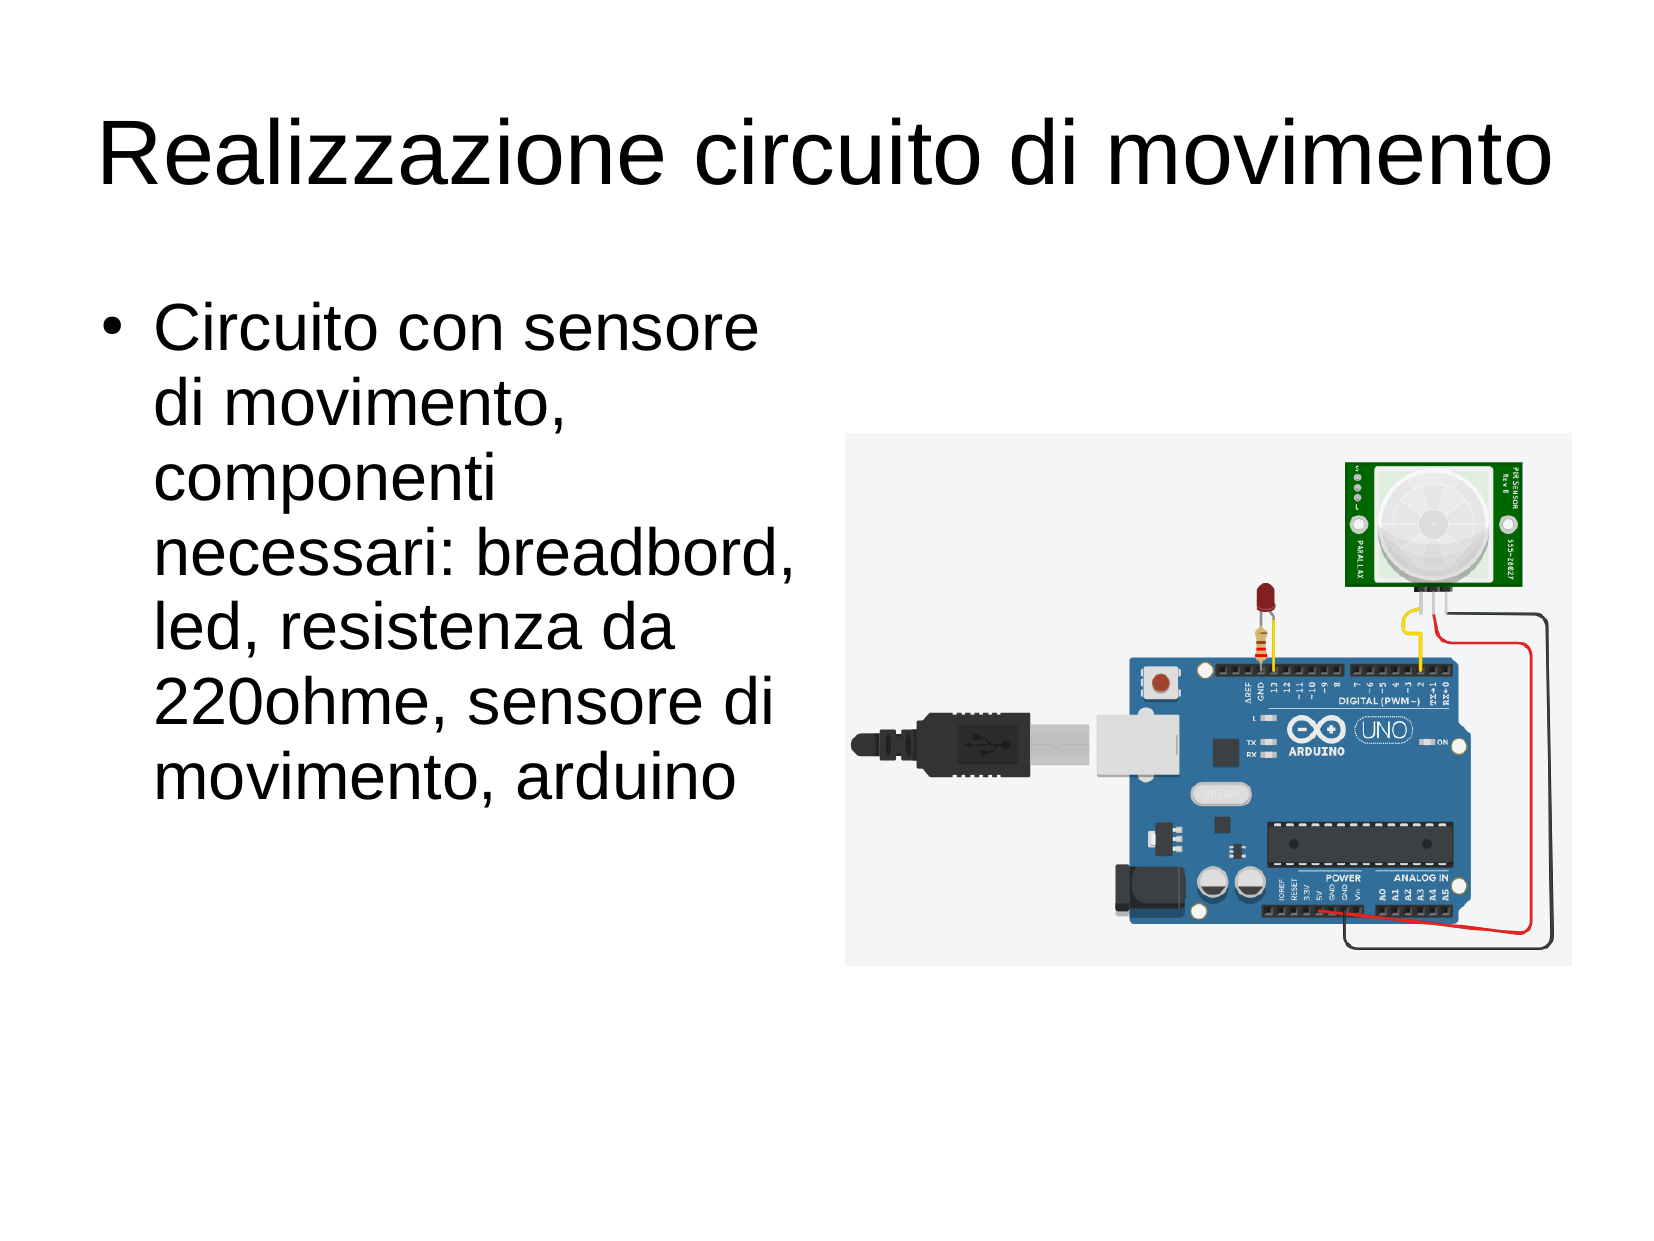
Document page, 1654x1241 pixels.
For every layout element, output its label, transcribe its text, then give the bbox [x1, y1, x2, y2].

title Realizzazione circuito di movimento [82, 49, 1571, 257]
picture [845, 433, 1572, 966]
list Circuito con sensore di movimento, componenti necessari: breadbord, led, resistenza da 220ohme, sensore di movimento, arduino [82, 290, 809, 1109]
